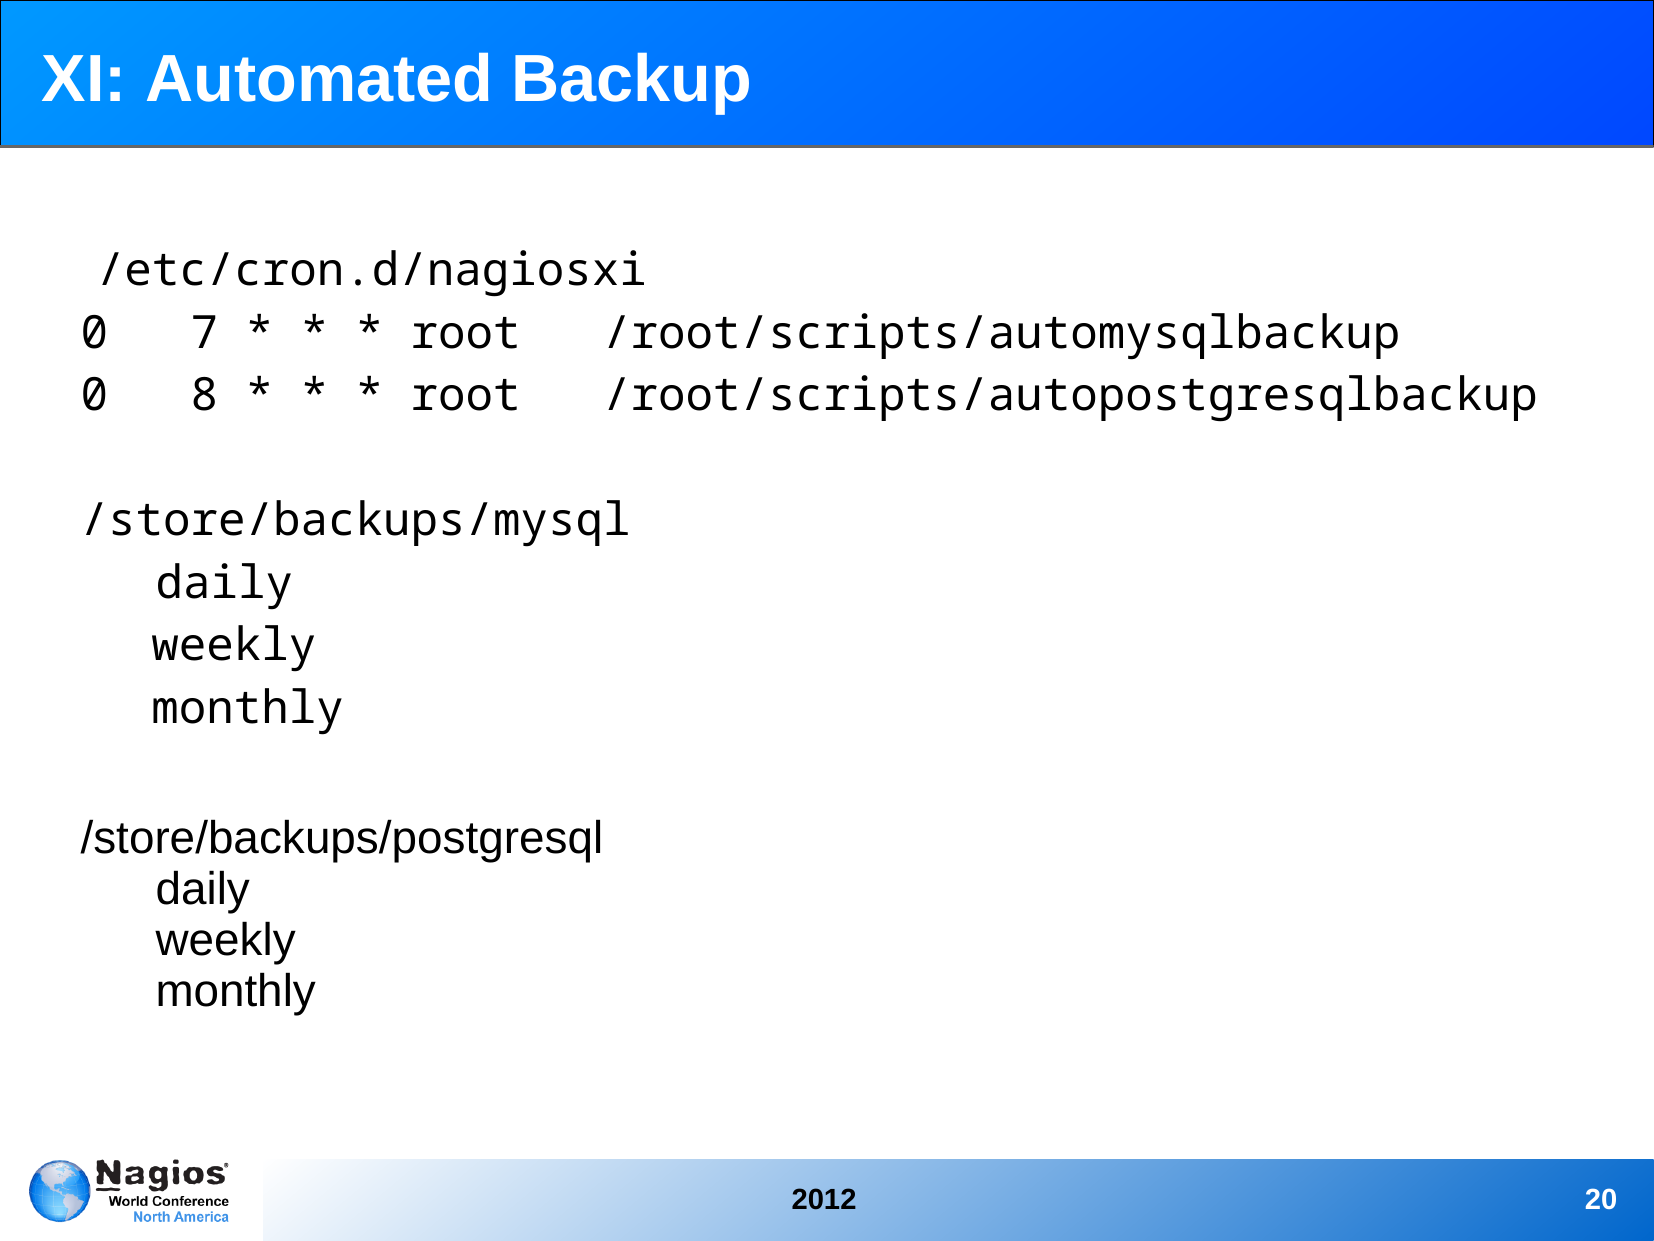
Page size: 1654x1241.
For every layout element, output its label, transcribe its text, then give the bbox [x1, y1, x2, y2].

title XI: Automated Backup [41, 29, 1248, 127]
subtitle /etc/cron.d/nagiosxi 0 7 * * * root /root/scripts/automysqlbackup 0 8 * * * root /root/scripts/autopostgresqlbackup /store/backups/mysql daily weekly monthly /store/backups/postgresql daily weekly monthly [80, 175, 1569, 1121]
picture [29, 1159, 229, 1235]
